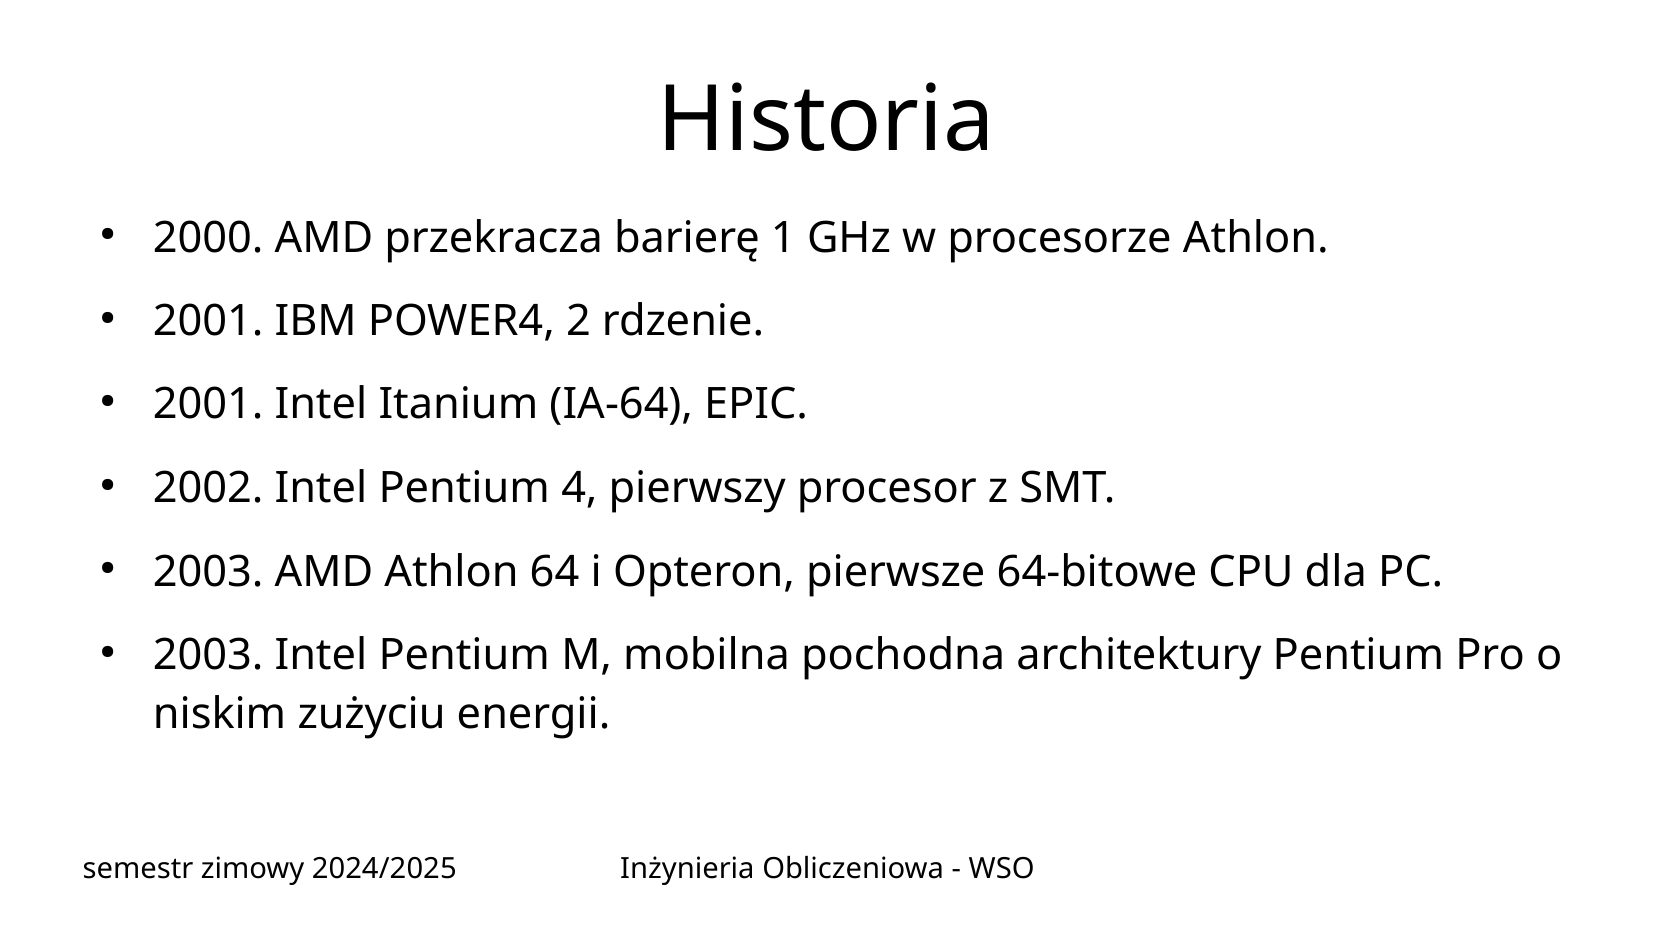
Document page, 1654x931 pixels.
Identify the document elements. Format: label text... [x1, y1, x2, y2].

list 2000. AMD przekracza barierę 1 GHz w procesorze Athlon. 2001. IBM POWER4, 2 rdzenie. 2001. Intel Itanium (IA-64), EPIC. 2002. Intel Pentium 4, pierwszy procesor z SMT. 2003. AMD Athlon 64 i Opteron, pierwsze 64-bitowe CPU dla PC. 2003. Intel Pentium M, mobilna pochodna architektury Pentium Pro o niskim zużyciu energii. [82, 205, 1571, 746]
title Historia [82, 37, 1571, 193]
